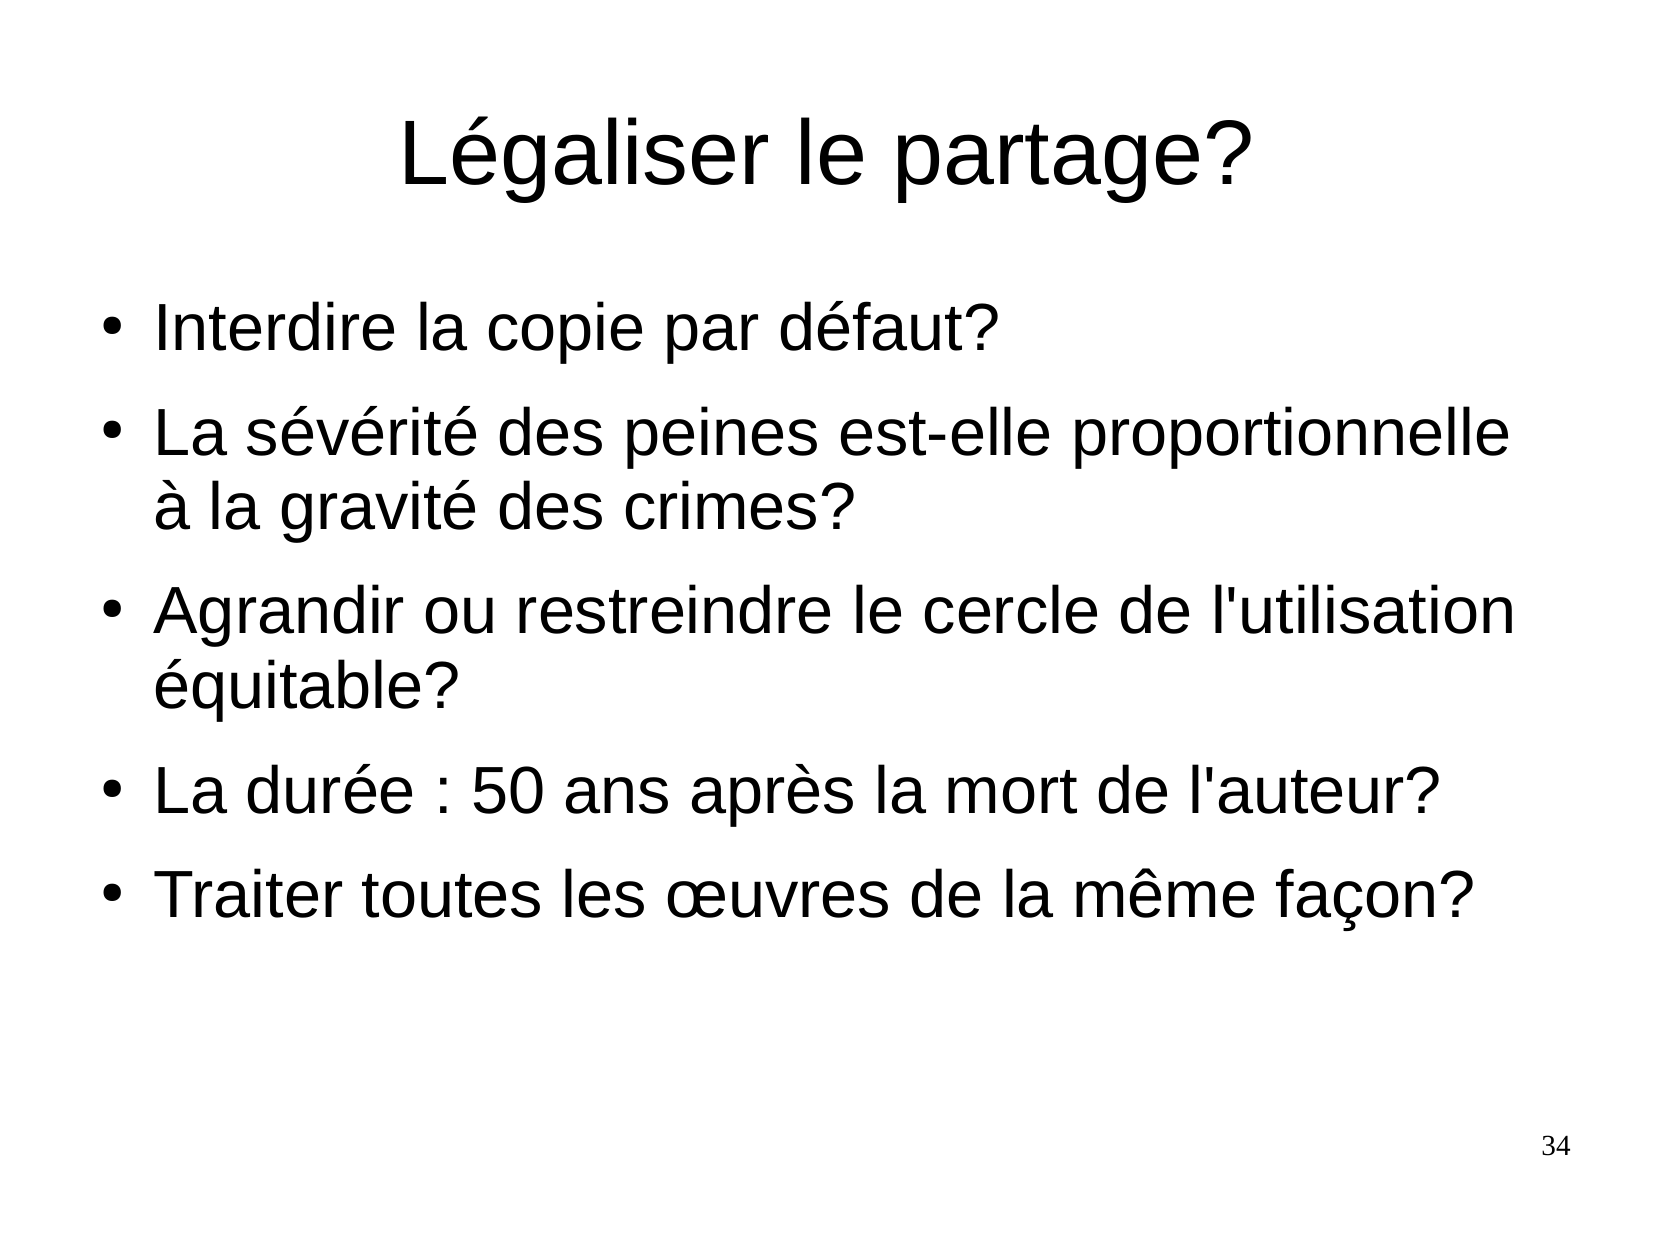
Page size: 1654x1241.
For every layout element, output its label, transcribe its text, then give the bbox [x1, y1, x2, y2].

list Interdire la copie par défaut? La sévérité des peines est-elle proportionnelle à la gravité des crimes? Agrandir ou restreindre le cercle de l'utilisation équitable? La durée : 50 ans après la mort de l'auteur? Traiter toutes les œuvres de la même façon? [82, 290, 1538, 1010]
title Légaliser le partage? [82, 49, 1571, 257]
